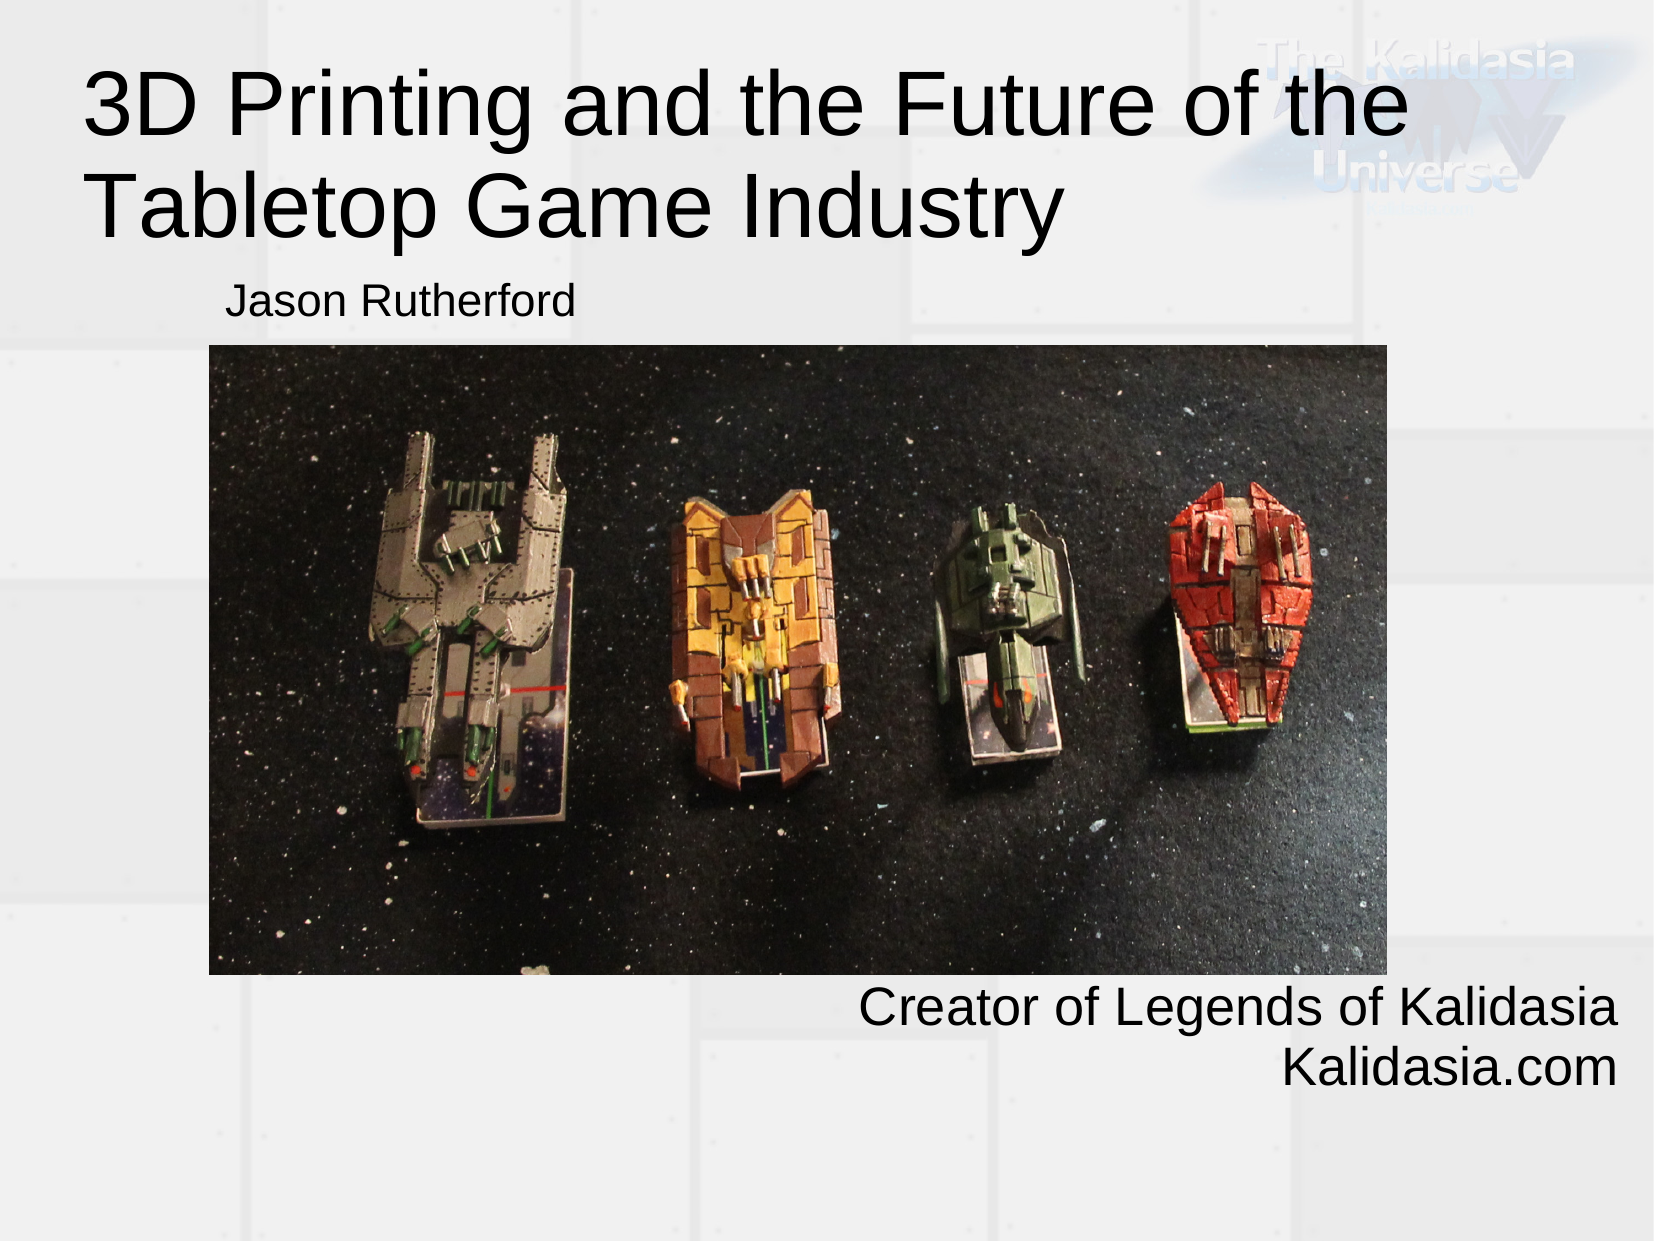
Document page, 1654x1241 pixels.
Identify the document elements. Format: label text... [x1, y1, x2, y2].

title 3D Printing and the Future of the Tabletop Game Industry [82, 47, 1571, 259]
picture [0, 0, 1654, 1241]
text_box Jason Rutherford [224, 270, 1605, 331]
text_box Creator of Legends of Kalidasia Kalidasia.com [131, 945, 1620, 1061]
